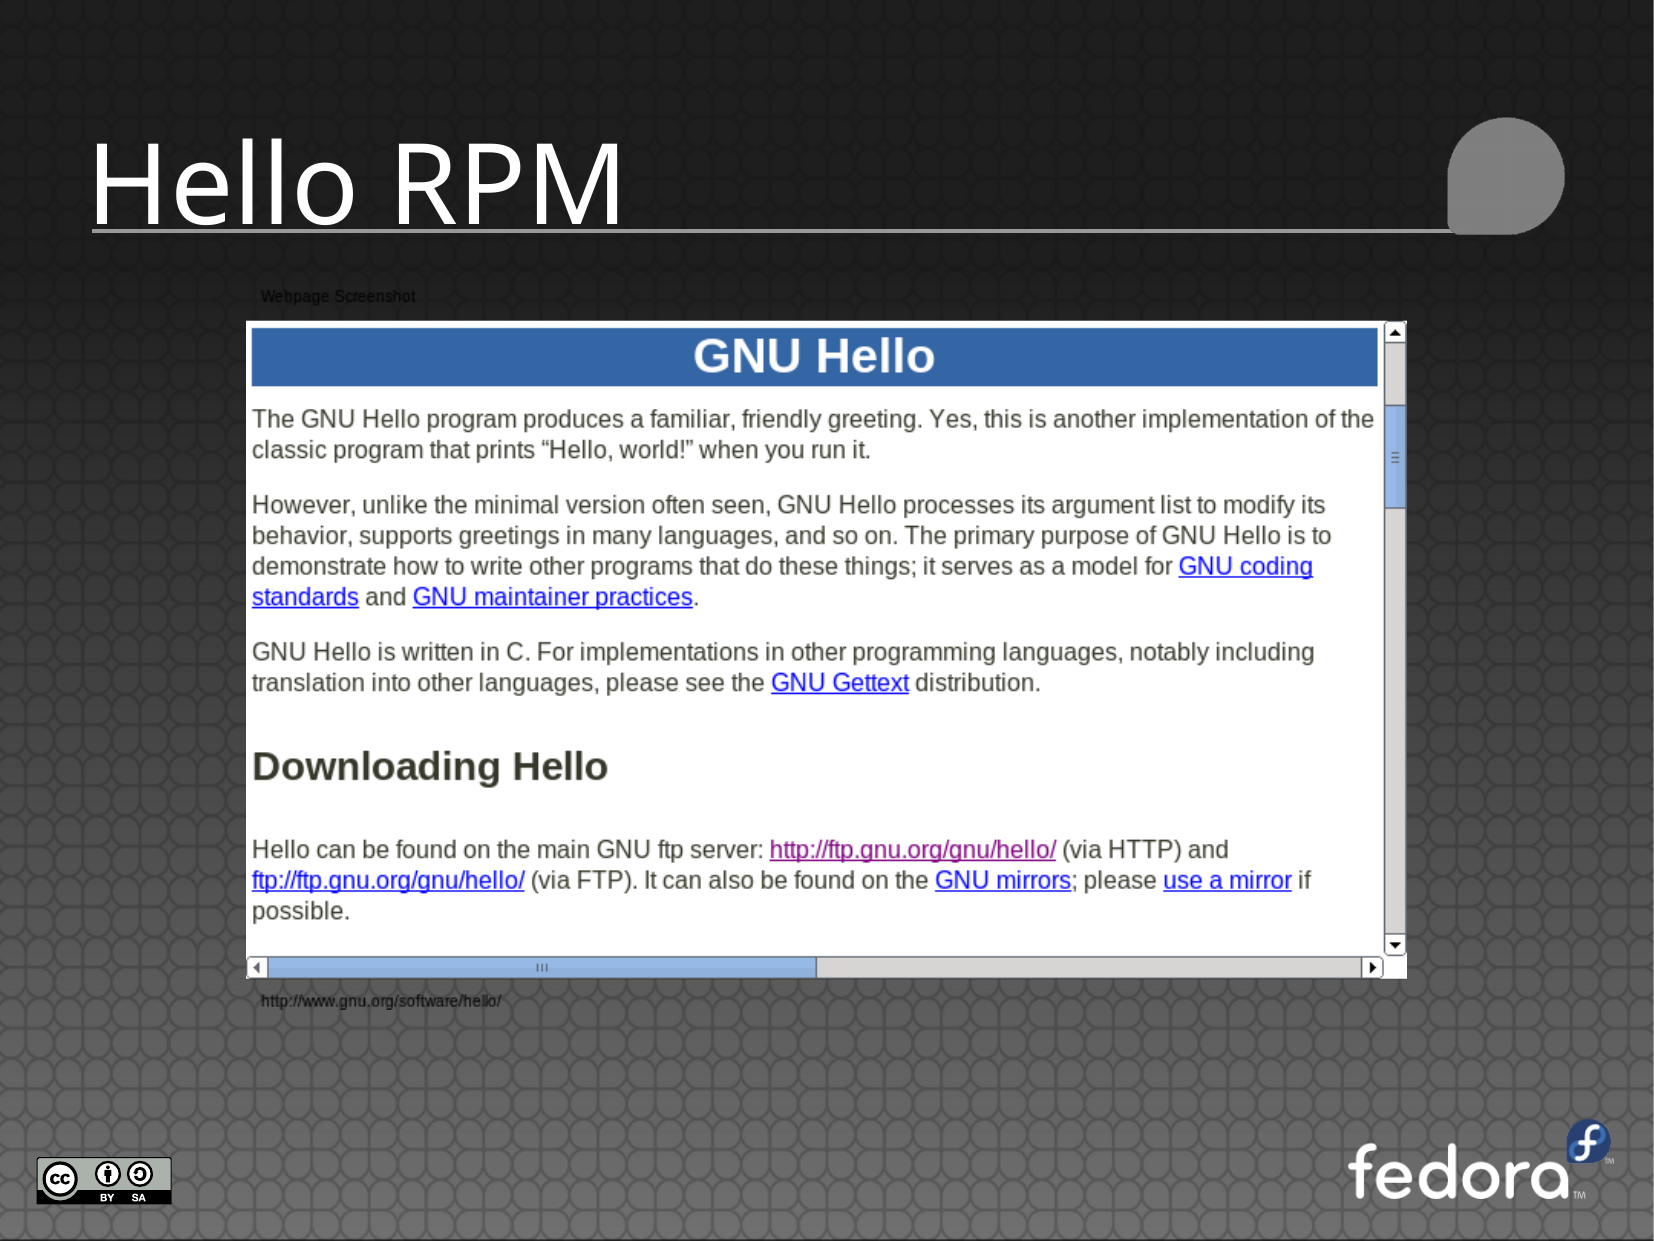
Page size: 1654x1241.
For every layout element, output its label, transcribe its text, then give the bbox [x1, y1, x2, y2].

picture [0, 0, 1654, 1241]
title Hello RPM [86, 110, 1576, 251]
